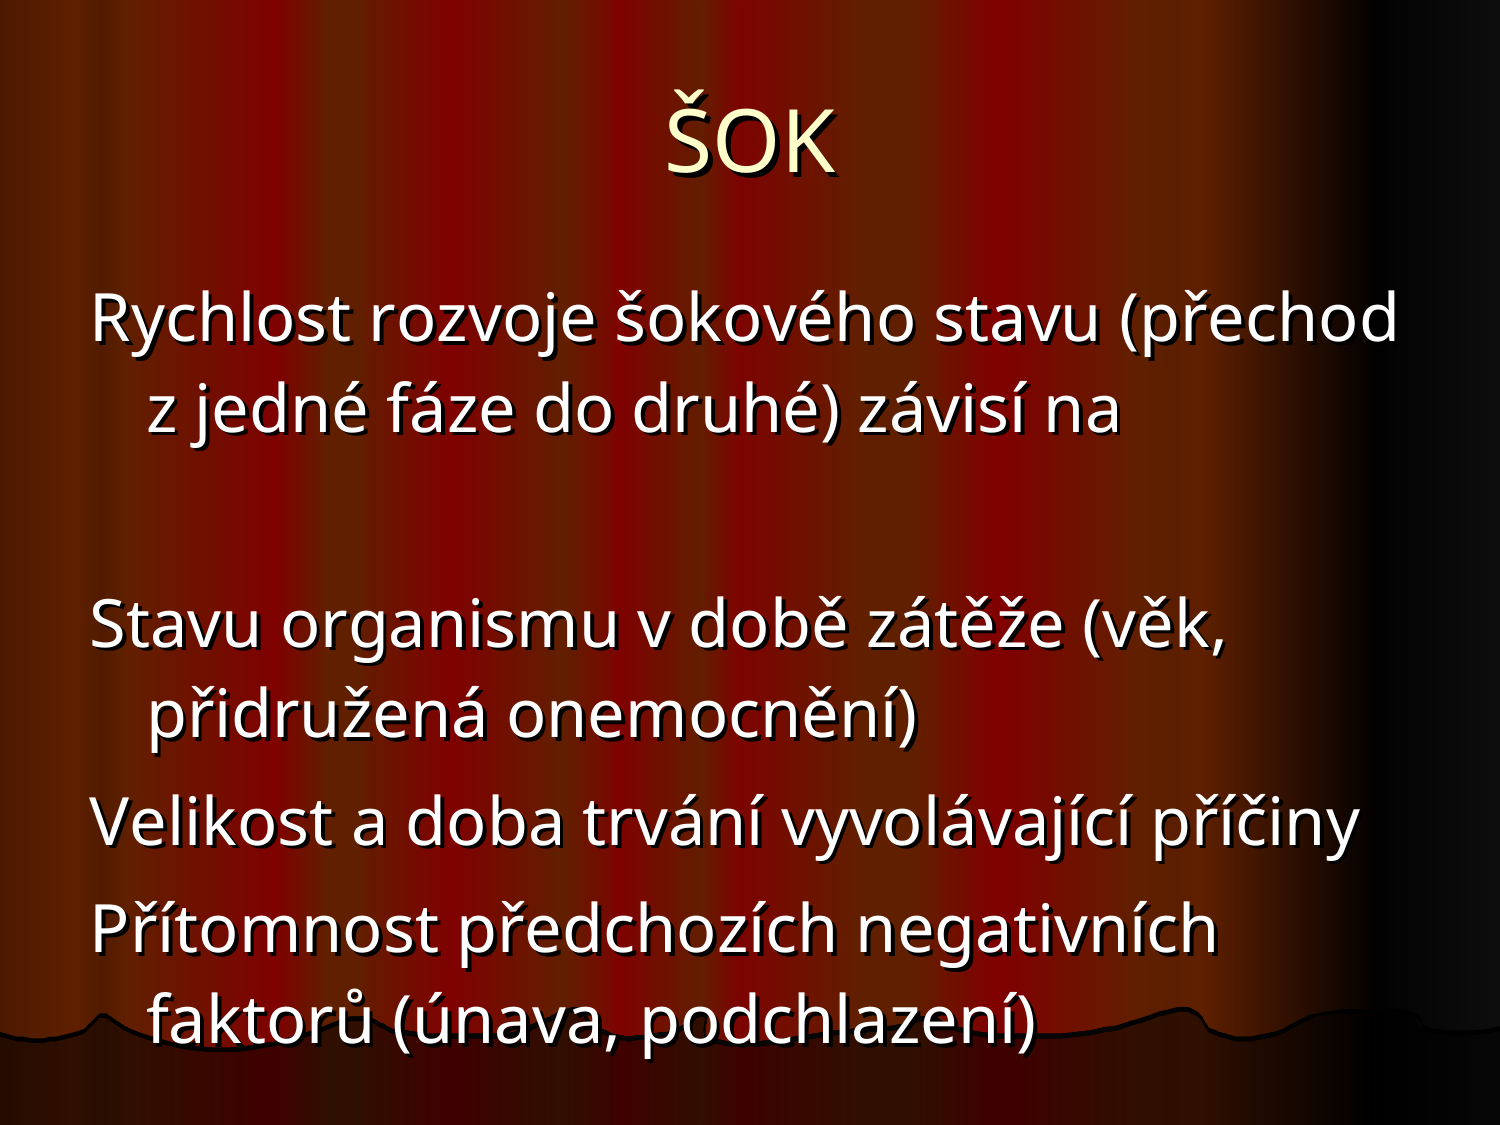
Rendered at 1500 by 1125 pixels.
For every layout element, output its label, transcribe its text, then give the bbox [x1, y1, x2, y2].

list Rychlost rozvoje šokového stavu (přechod z jedné fáze do druhé) závisí na Stavu organismu v době zátěže (věk, přidružená onemocnění) Velikost a doba trvání vyvolávající příčiny Přítomnost předchozích negativních faktorů (únava, podchlazení) [75, 262, 1426, 1125]
title ŠOK [75, 45, 1426, 233]
